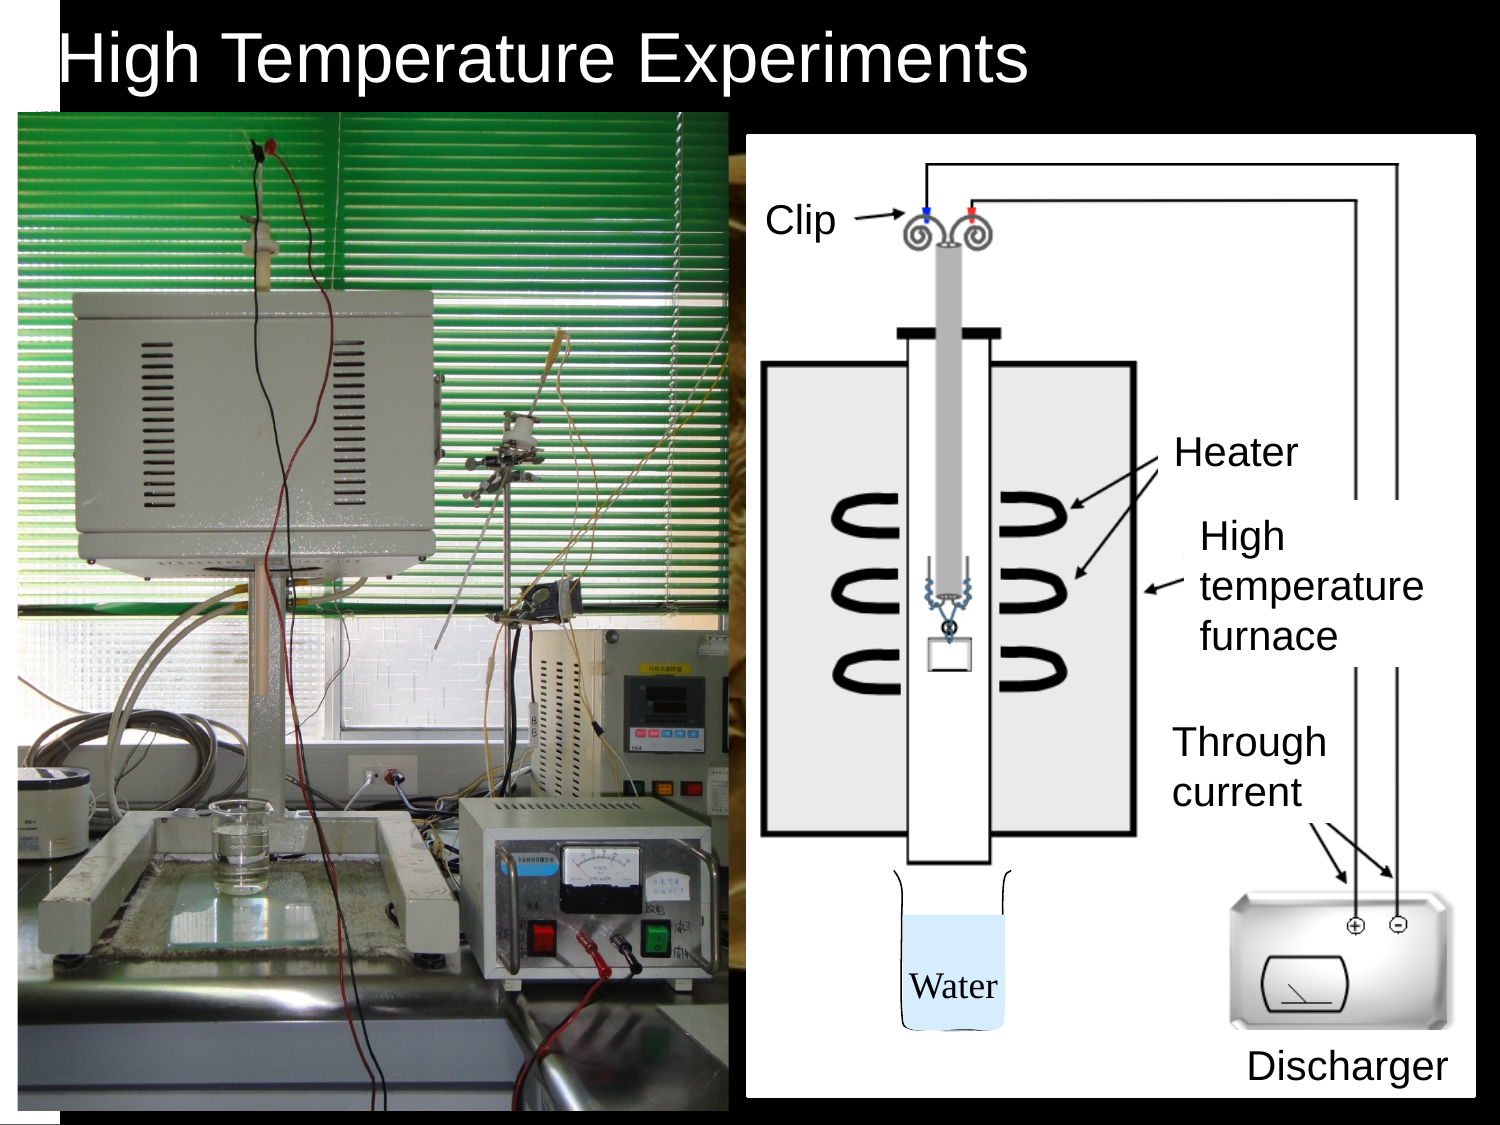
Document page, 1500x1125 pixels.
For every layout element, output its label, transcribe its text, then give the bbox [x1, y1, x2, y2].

text_box High Temperature Experiments [42, 4, 1372, 105]
text_box Heater [1158, 417, 1314, 482]
text_box Discharger [1231, 1031, 1464, 1096]
picture [17, 112, 1489, 1111]
text_box [893, 870, 1012, 953]
text_box Clip [749, 185, 852, 250]
text_box [747, 135, 1475, 140]
text_box [901, 1014, 1005, 1031]
text_box Through current [1157, 707, 1345, 823]
text_box High temperature furnace [1184, 501, 1441, 667]
text_box Water [894, 953, 1023, 1014]
